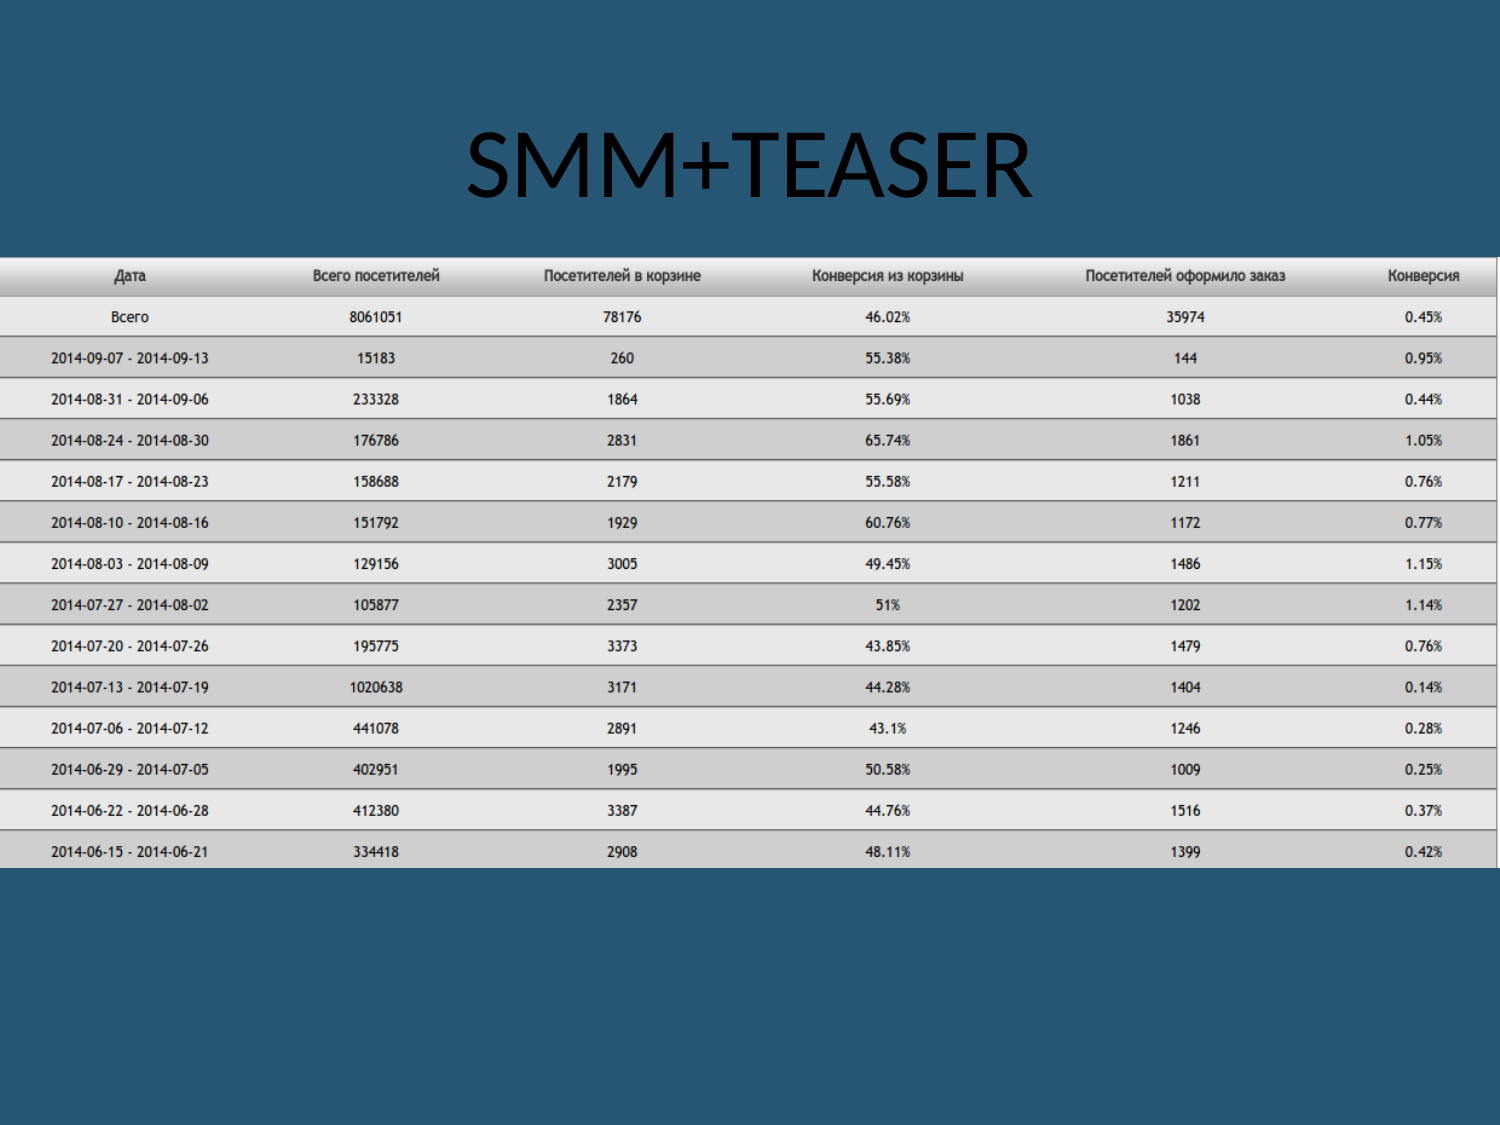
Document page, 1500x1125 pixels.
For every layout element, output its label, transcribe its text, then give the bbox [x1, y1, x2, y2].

picture [0, 257, 1500, 868]
title SMM+TEASER [41, 90, 1459, 209]
